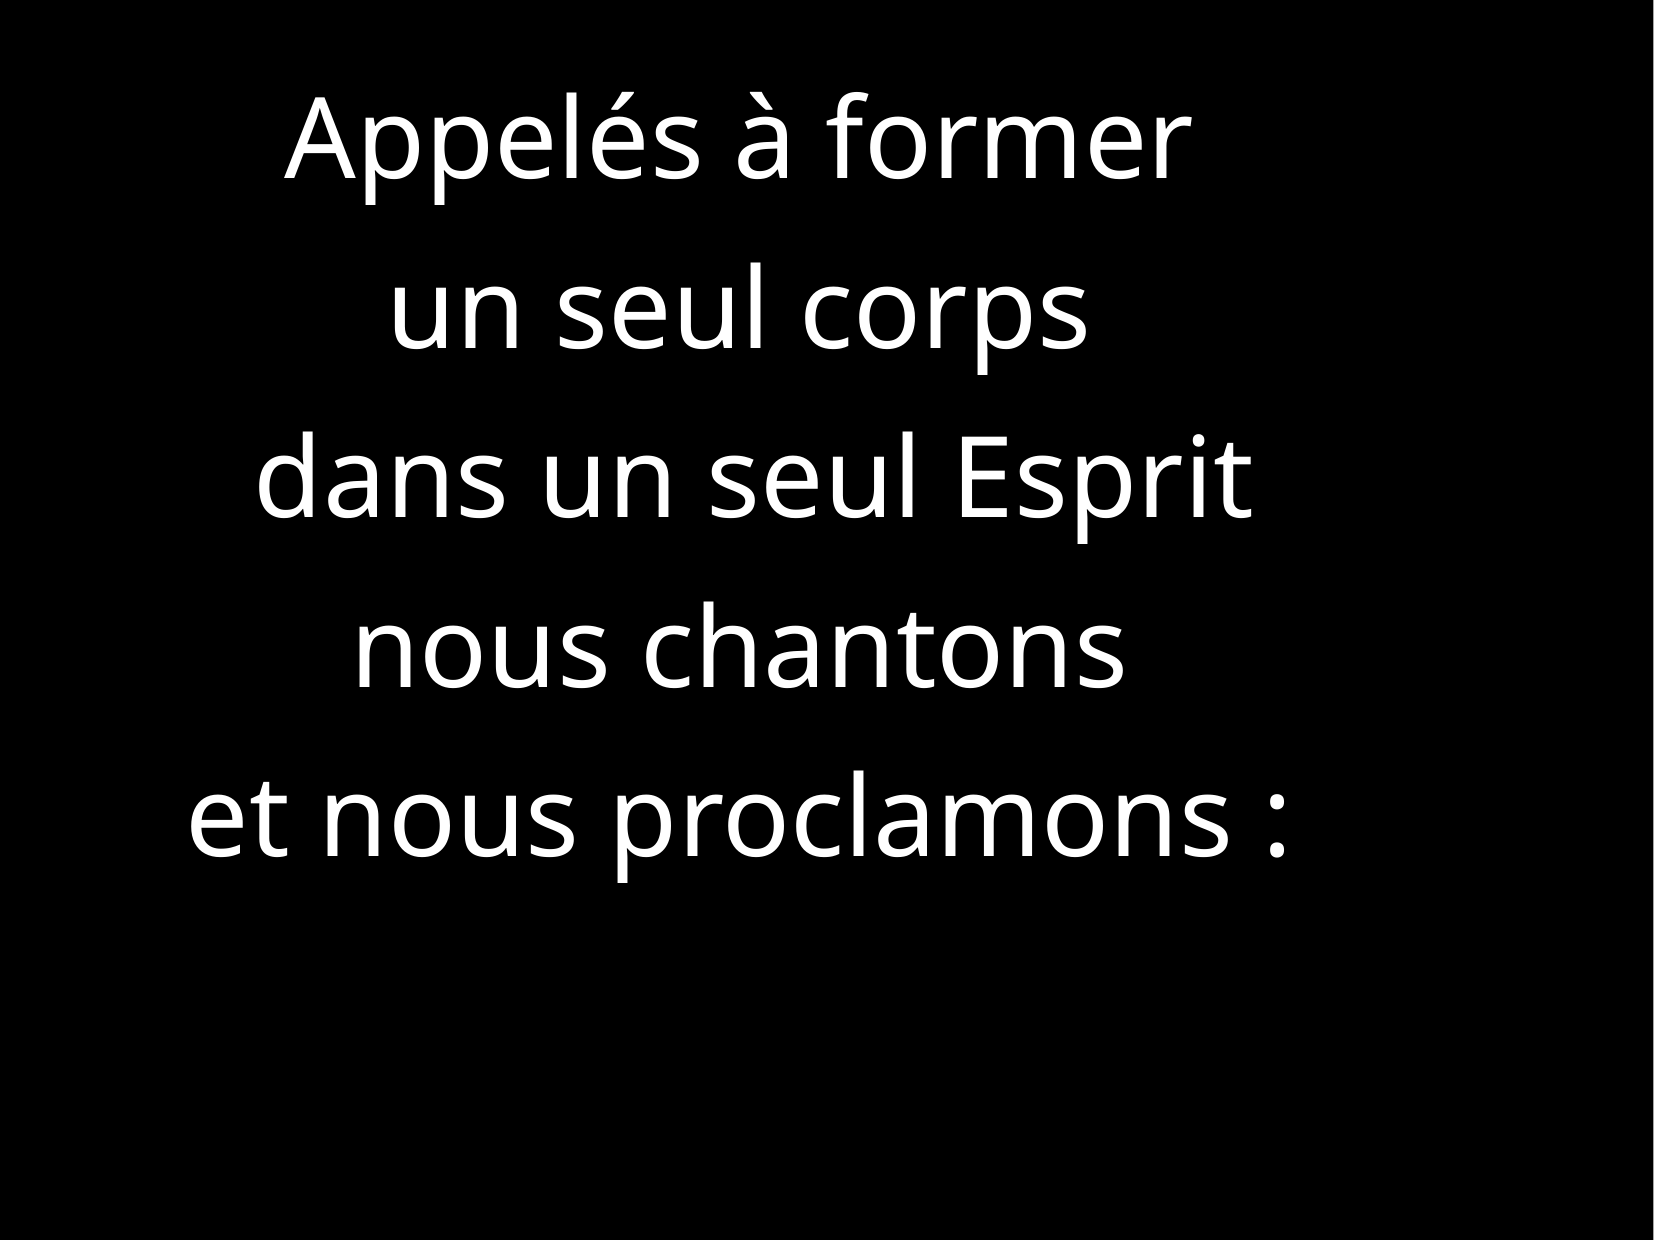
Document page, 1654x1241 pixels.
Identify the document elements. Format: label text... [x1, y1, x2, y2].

text_box Appelés à former un seul corps dans un seul Esprit nous chantons et nous proclamons : [8, 59, 1501, 974]
